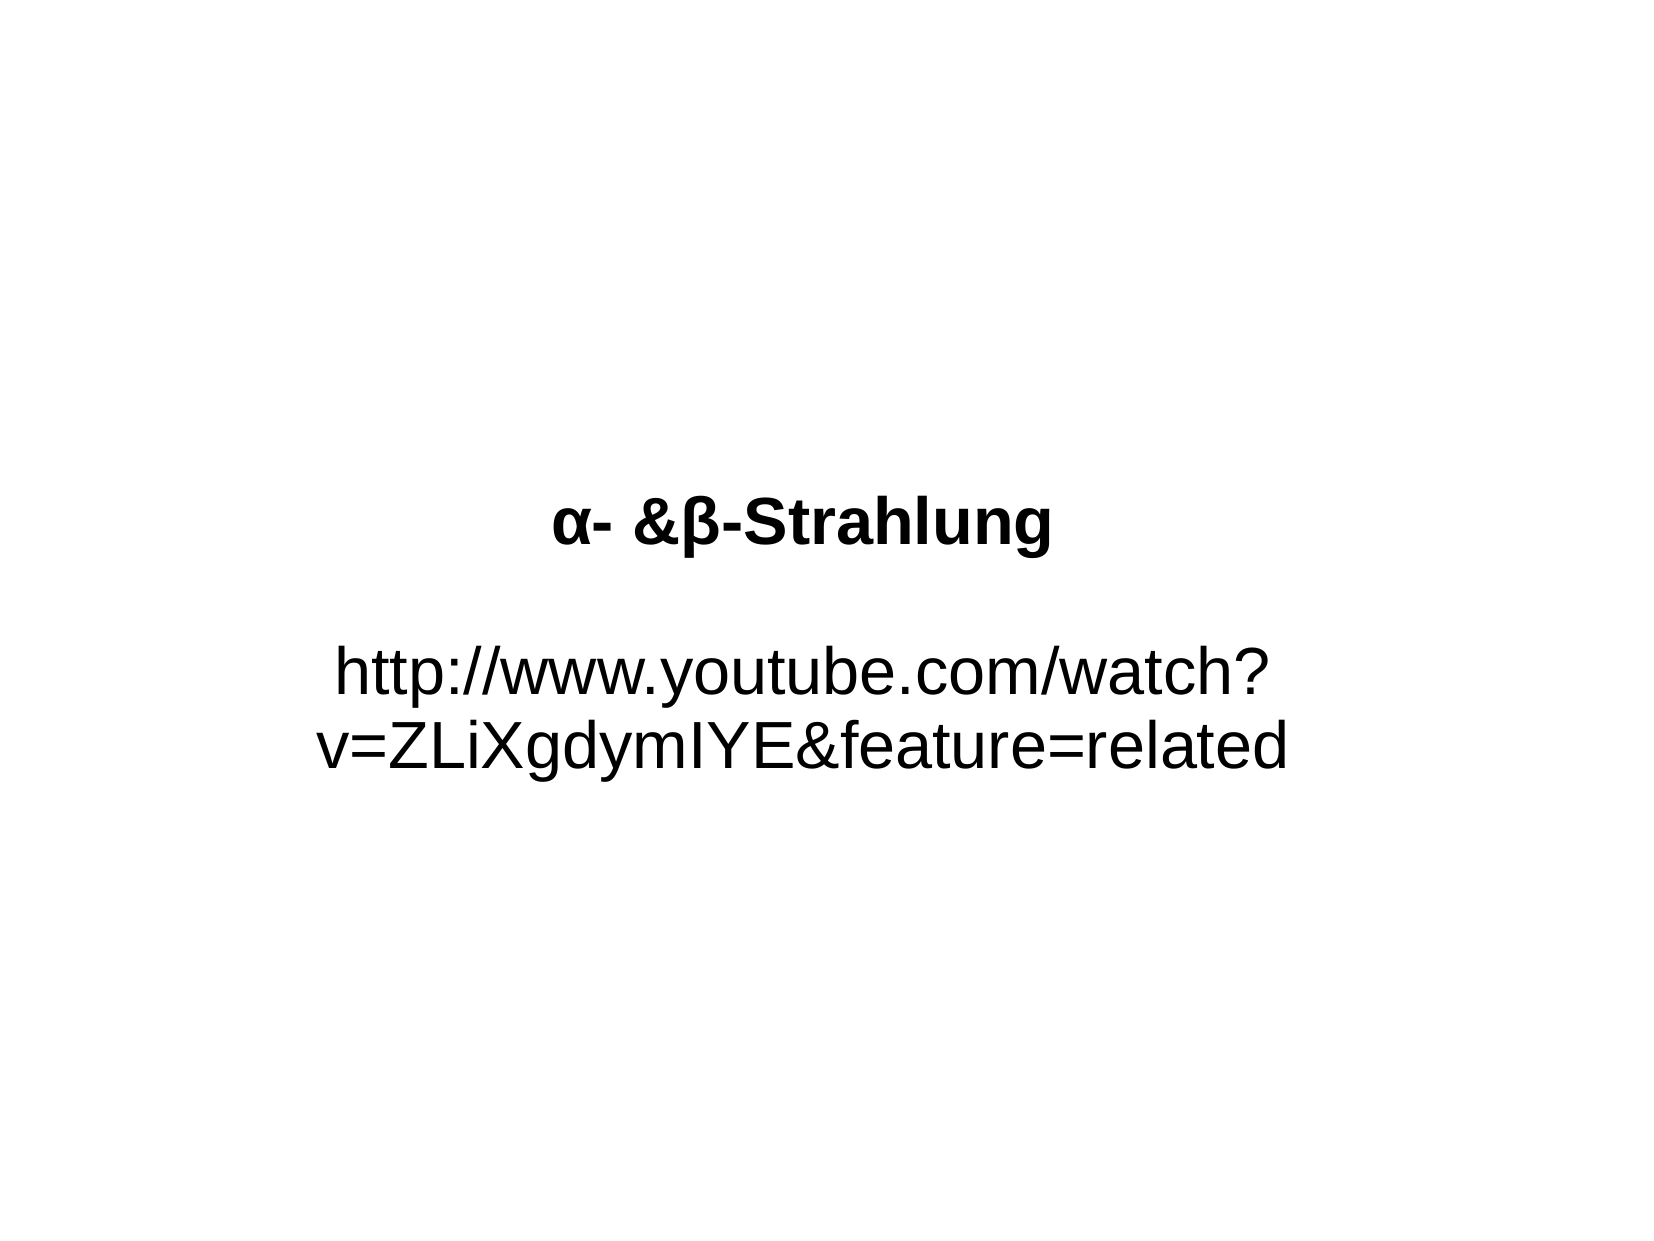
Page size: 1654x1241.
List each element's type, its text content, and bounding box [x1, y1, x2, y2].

subtitle α- &β-Strahlung http://www.youtube.com/watch?v=ZLiXgdymIYE&feature=related [59, 224, 1548, 1043]
